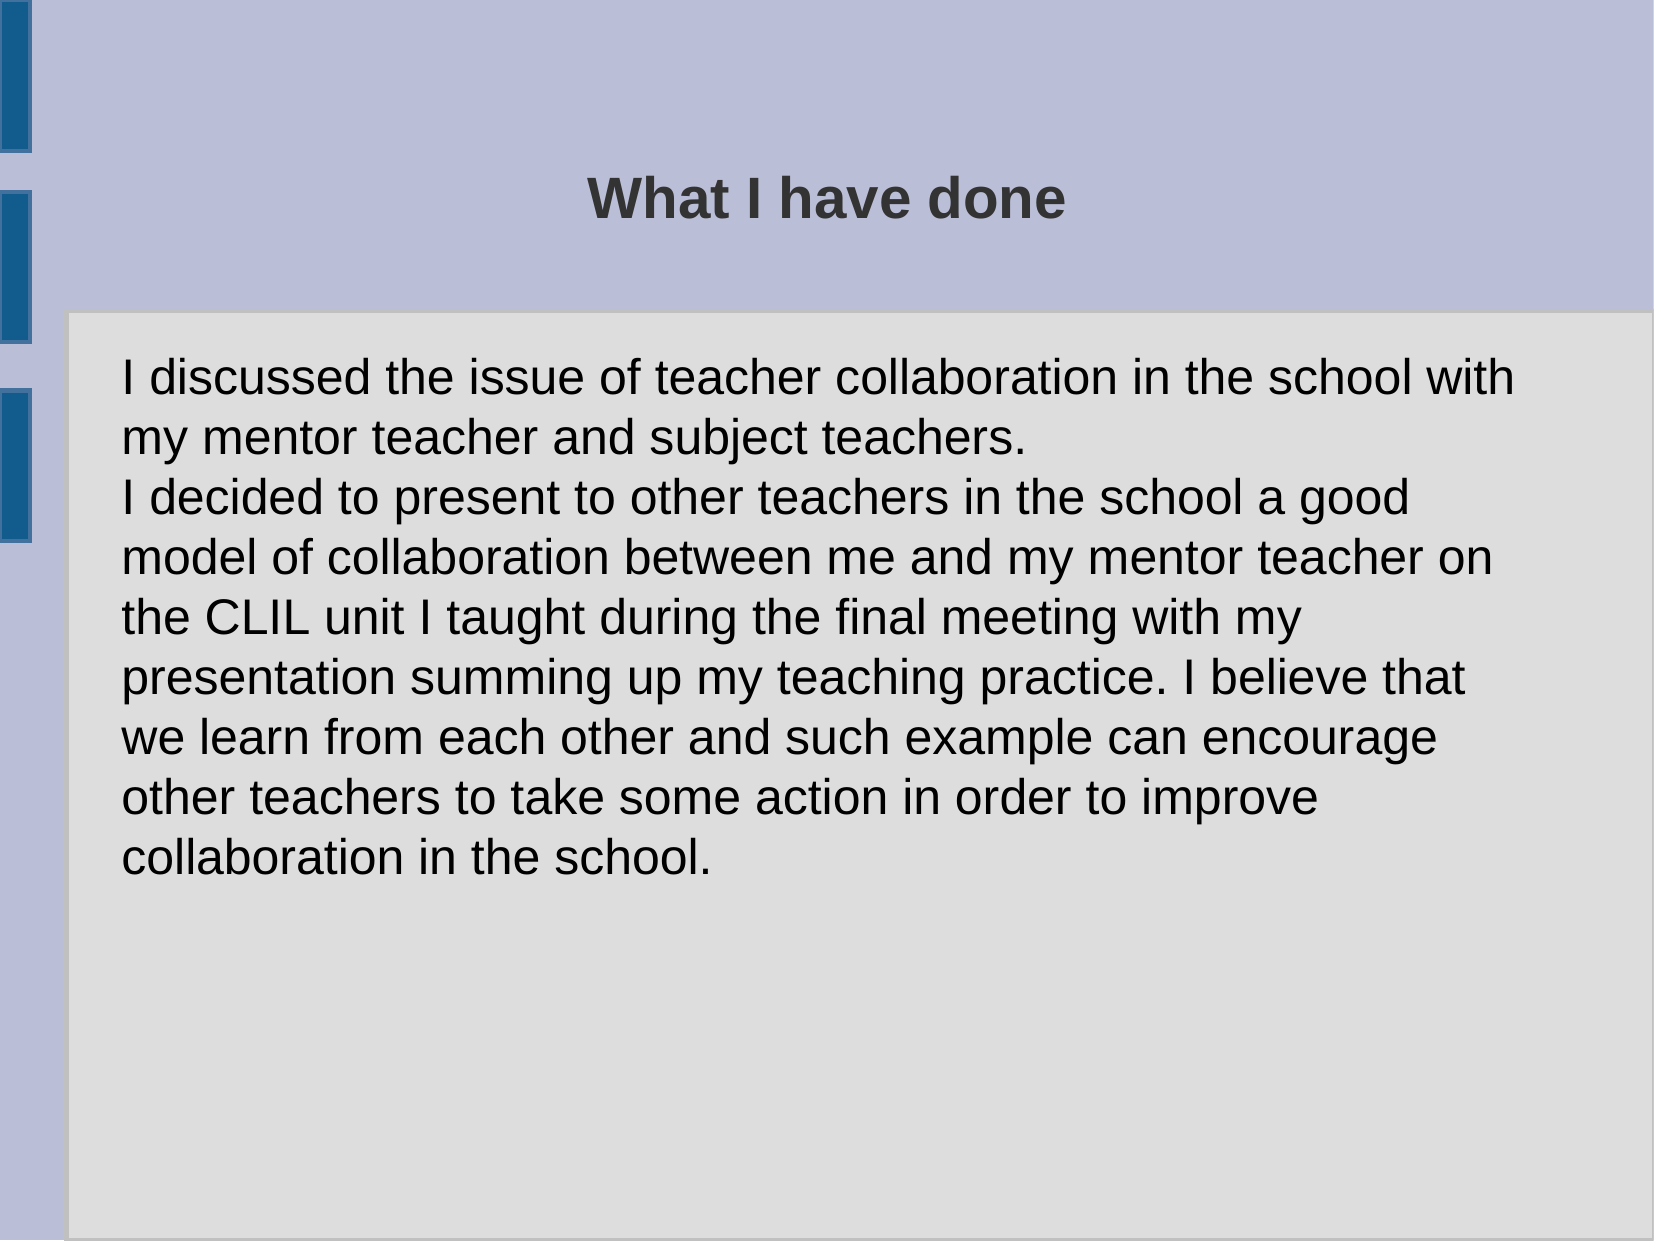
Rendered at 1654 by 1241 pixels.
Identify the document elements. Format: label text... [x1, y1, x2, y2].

list I discussed the issue of teacher collaboration in the school with my mentor teacher and subject teachers. I decided to present to other teachers in the school a good model of collaboration between me and my mentor teacher on the CLIL unit I taught during the final meeting with my presentation summing up my teaching practice. I believe that we learn from each other and such example can encourage other teachers to take some action in order to improve collaboration in the school. [121, 344, 1534, 1127]
title What I have done [121, 91, 1534, 299]
